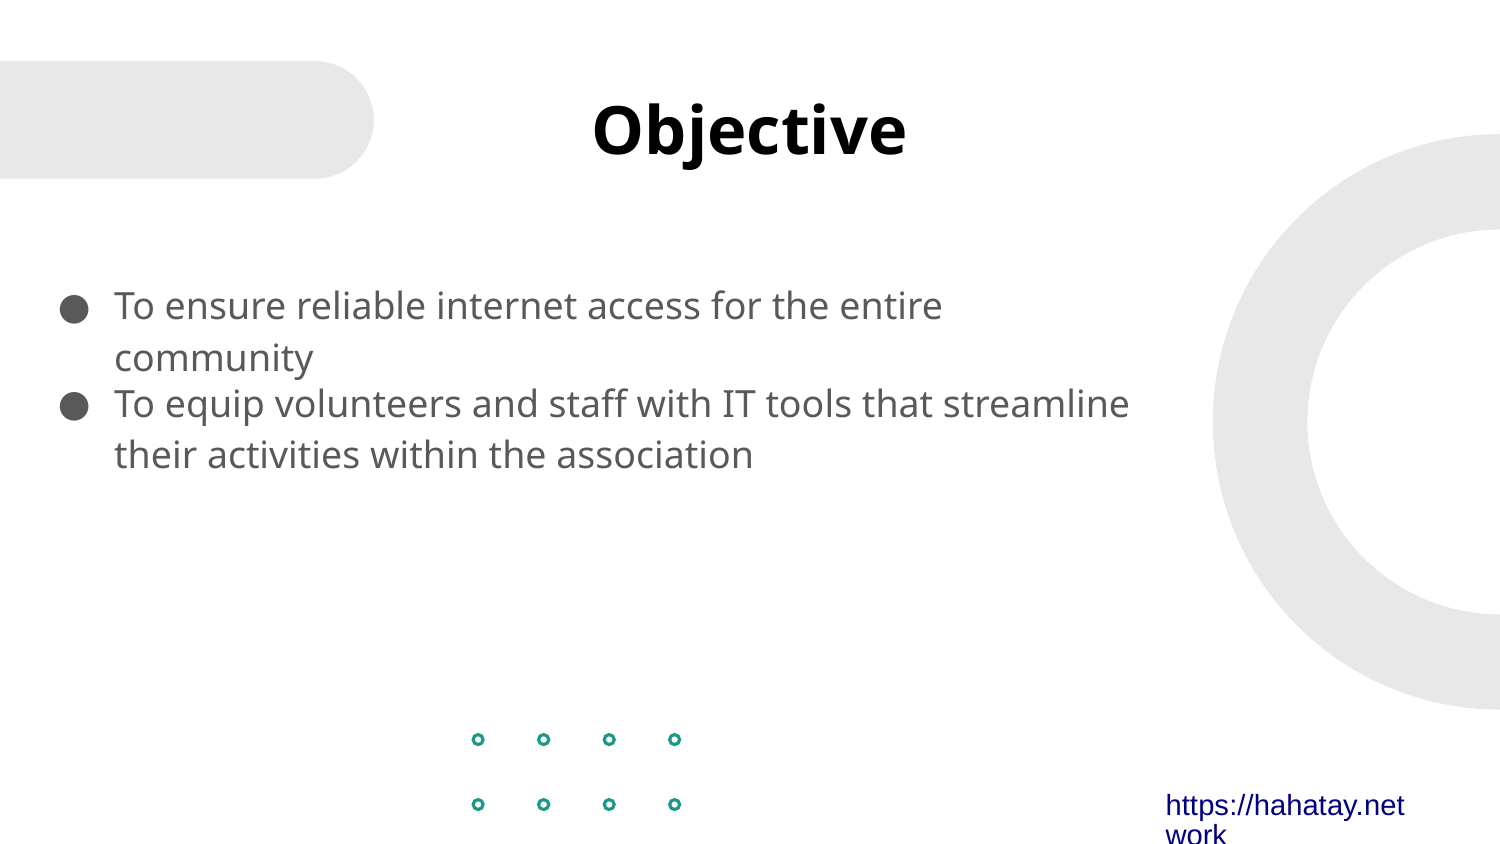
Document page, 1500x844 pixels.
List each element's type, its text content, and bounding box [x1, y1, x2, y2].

text_box Objective [116, 72, 1383, 167]
text_box To equip volunteers and staff with IT tools that streamline their activities within the association [24, 357, 1213, 492]
text_box To ensure reliable internet access for the entire community [24, 260, 1157, 355]
